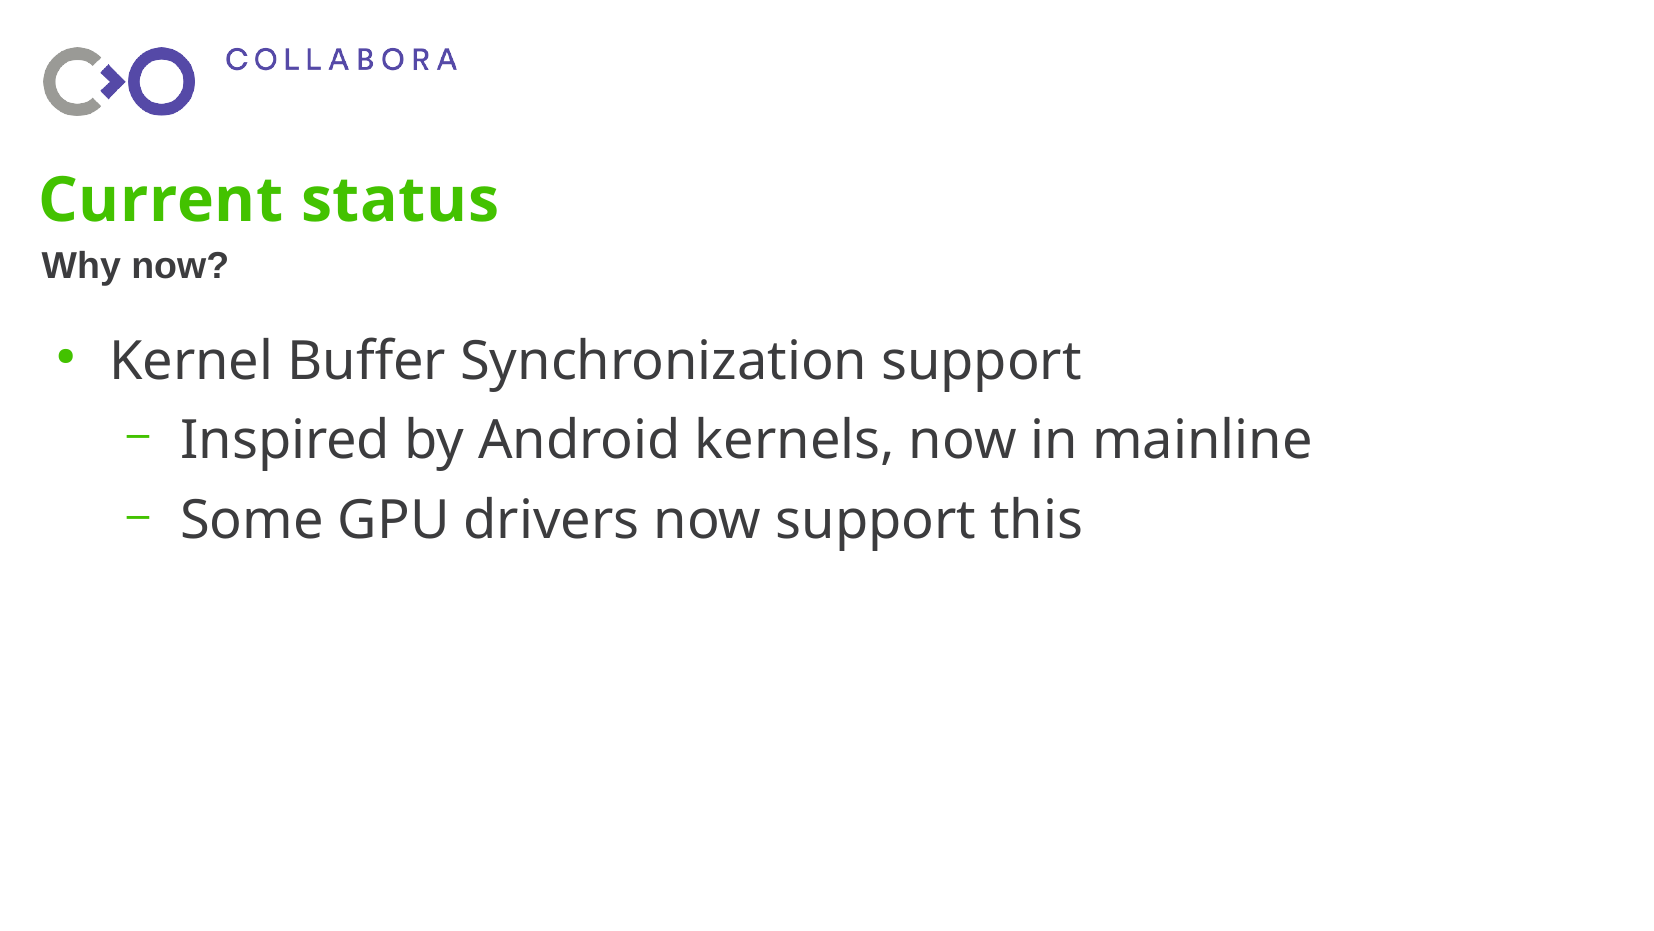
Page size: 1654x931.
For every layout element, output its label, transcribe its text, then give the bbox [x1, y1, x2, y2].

title Current status [38, 159, 1614, 216]
text_box Why now? [41, 240, 1614, 290]
list Kernel Buffer Synchronization support Inspired by Android kernels, now in mainline Some GPU drivers now support this [38, 325, 1614, 581]
picture [43, 47, 457, 116]
